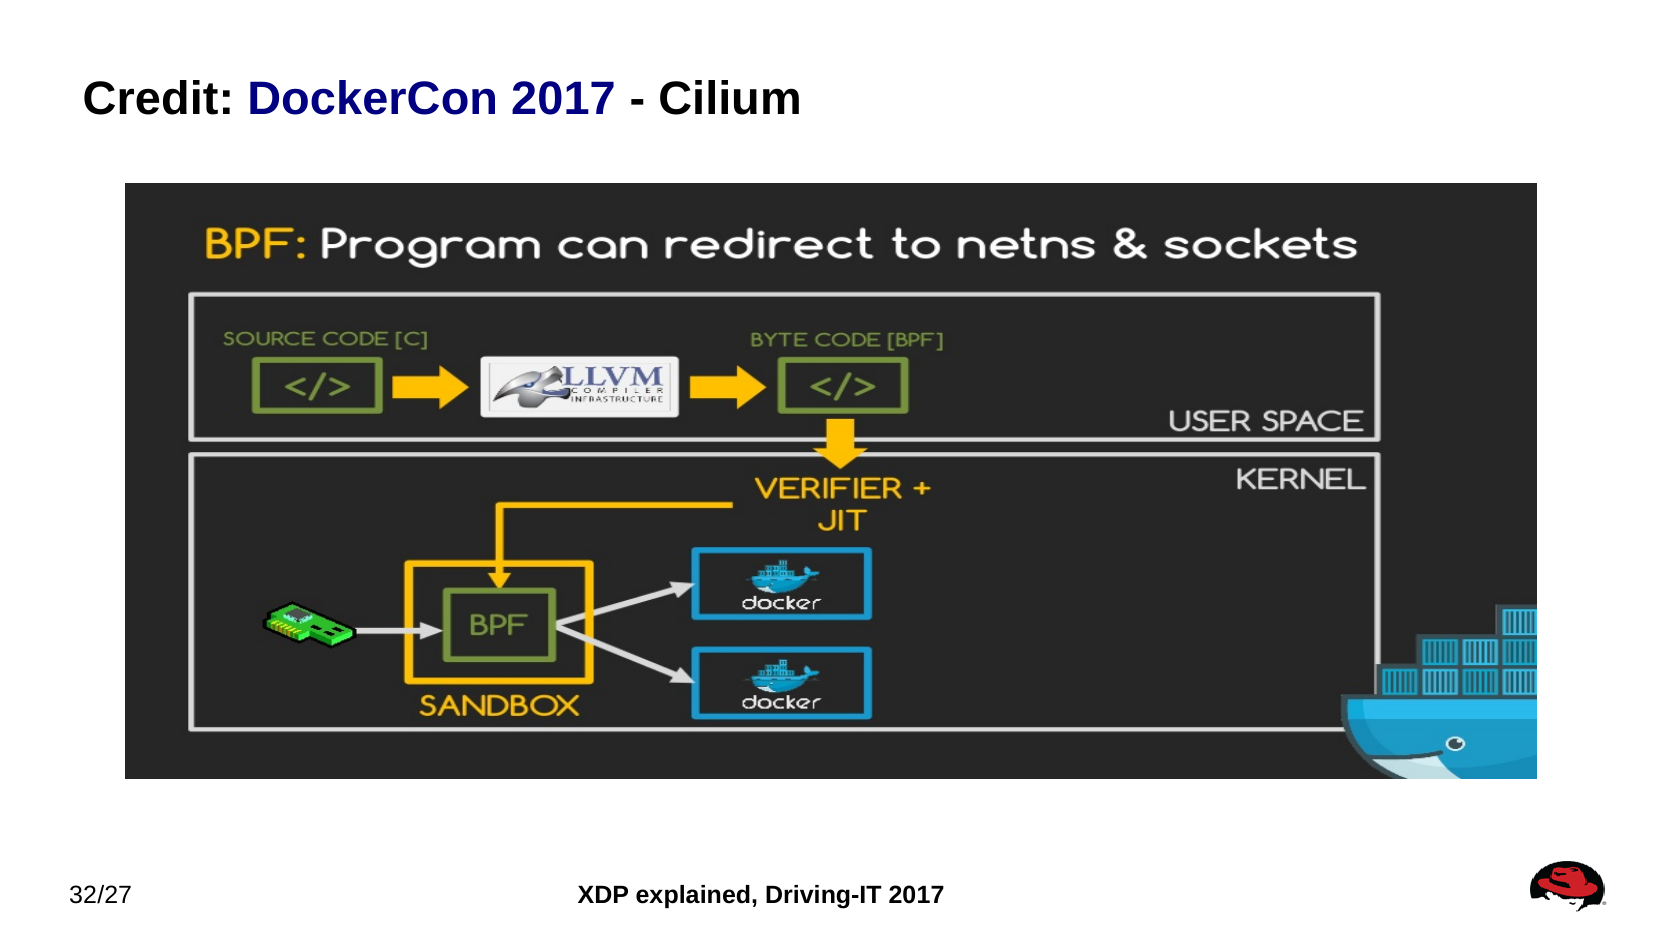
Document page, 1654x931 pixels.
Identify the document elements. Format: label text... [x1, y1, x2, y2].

picture [1529, 859, 1613, 918]
picture [125, 183, 1537, 779]
title Credit: DockerCon 2017 - Cilium [82, 28, 1571, 169]
